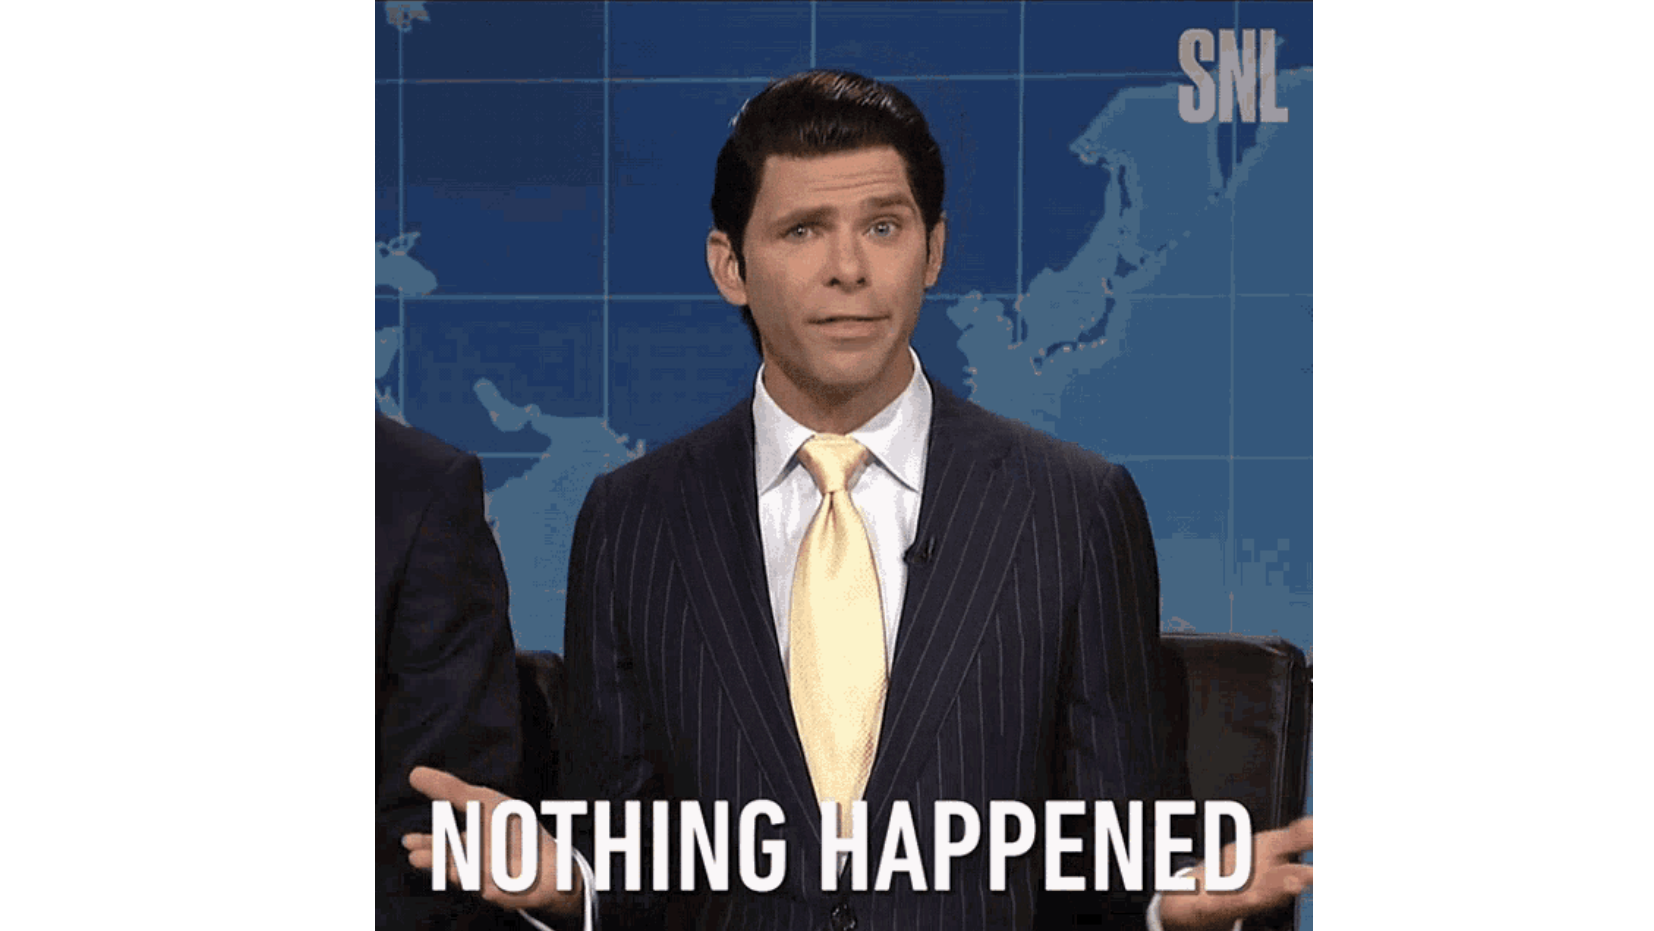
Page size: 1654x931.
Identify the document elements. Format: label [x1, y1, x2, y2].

picture [375, 0, 1313, 931]
